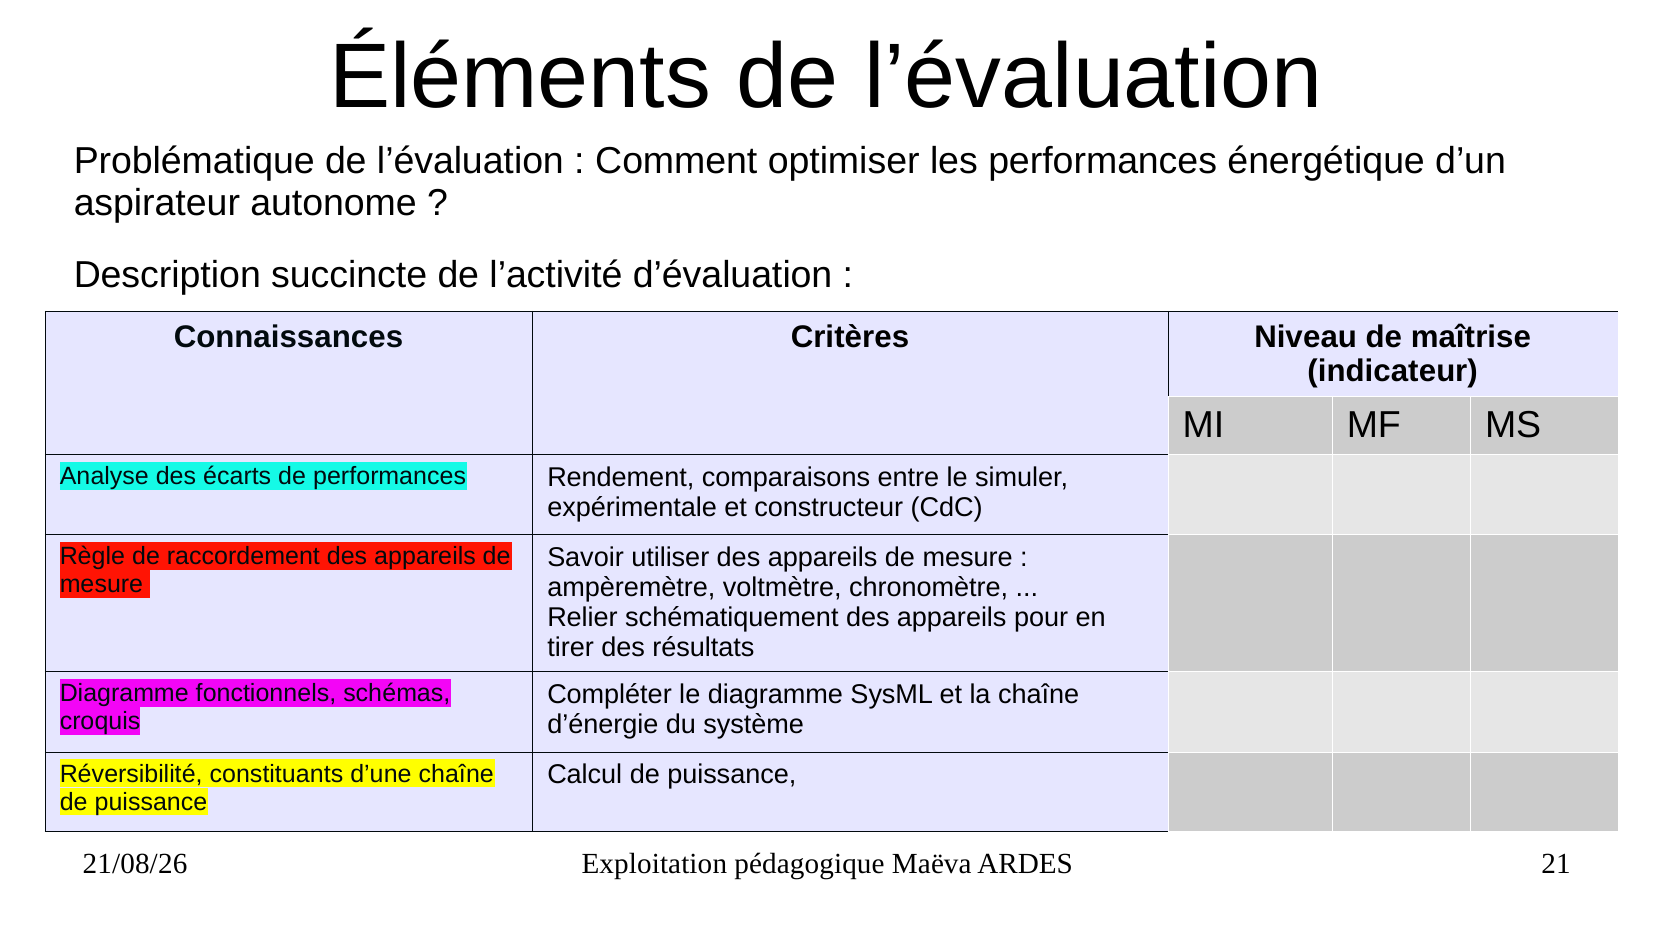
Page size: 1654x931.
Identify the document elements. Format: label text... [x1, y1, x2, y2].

title Éléments de l’évaluation [82, 0, 1571, 154]
text_box Problématique de l’évaluation : Comment optimiser les performances énergétique d’un aspirateur autonome ? Description succincte de l’activité d’évaluation : [59, 132, 1548, 312]
table_cell Rendement, comparaisons entre le simuler, expérimentale et constructeur (CdC) [533, 455, 1168, 534]
table_cell Compléter le diagramme SysML et la chaîne d’énergie du système [533, 672, 1168, 752]
table_cell [1169, 672, 1332, 752]
table_cell MS [1471, 397, 1618, 454]
table_cell [1471, 535, 1618, 671]
table_cell [1333, 672, 1470, 752]
table_cell Règle de raccordement des appareils de mesure [46, 535, 532, 671]
table_cell [1333, 455, 1470, 534]
table_cell [1169, 753, 1332, 831]
table_header Connaissances [46, 312, 532, 454]
table_cell Réversibilité, constituants d’une chaîne de puissance [46, 753, 532, 831]
table_cell Savoir utiliser des appareils de mesure : ampèremètre, voltmètre, chronomètre, ... Relier schématiquement des appareils pour en tirer des résultats [533, 535, 1168, 671]
table_cell [1471, 753, 1618, 831]
table_header Critères [533, 312, 1168, 454]
table_cell MI [1169, 397, 1332, 454]
table_cell MF [1333, 397, 1470, 454]
table_cell [1471, 455, 1618, 534]
table_cell Analyse des écarts de performances [46, 455, 532, 534]
table_cell [1333, 535, 1470, 671]
table_cell [1169, 455, 1332, 534]
table_cell Diagramme fonctionnels, schémas, croquis [46, 672, 532, 752]
table_cell [1333, 753, 1470, 831]
table_cell Calcul de puissance, [533, 753, 1168, 831]
table_cell [1471, 672, 1618, 752]
table_cell [1169, 535, 1332, 671]
table_header Niveau de maîtrise (indicateur) [1169, 312, 1618, 396]
